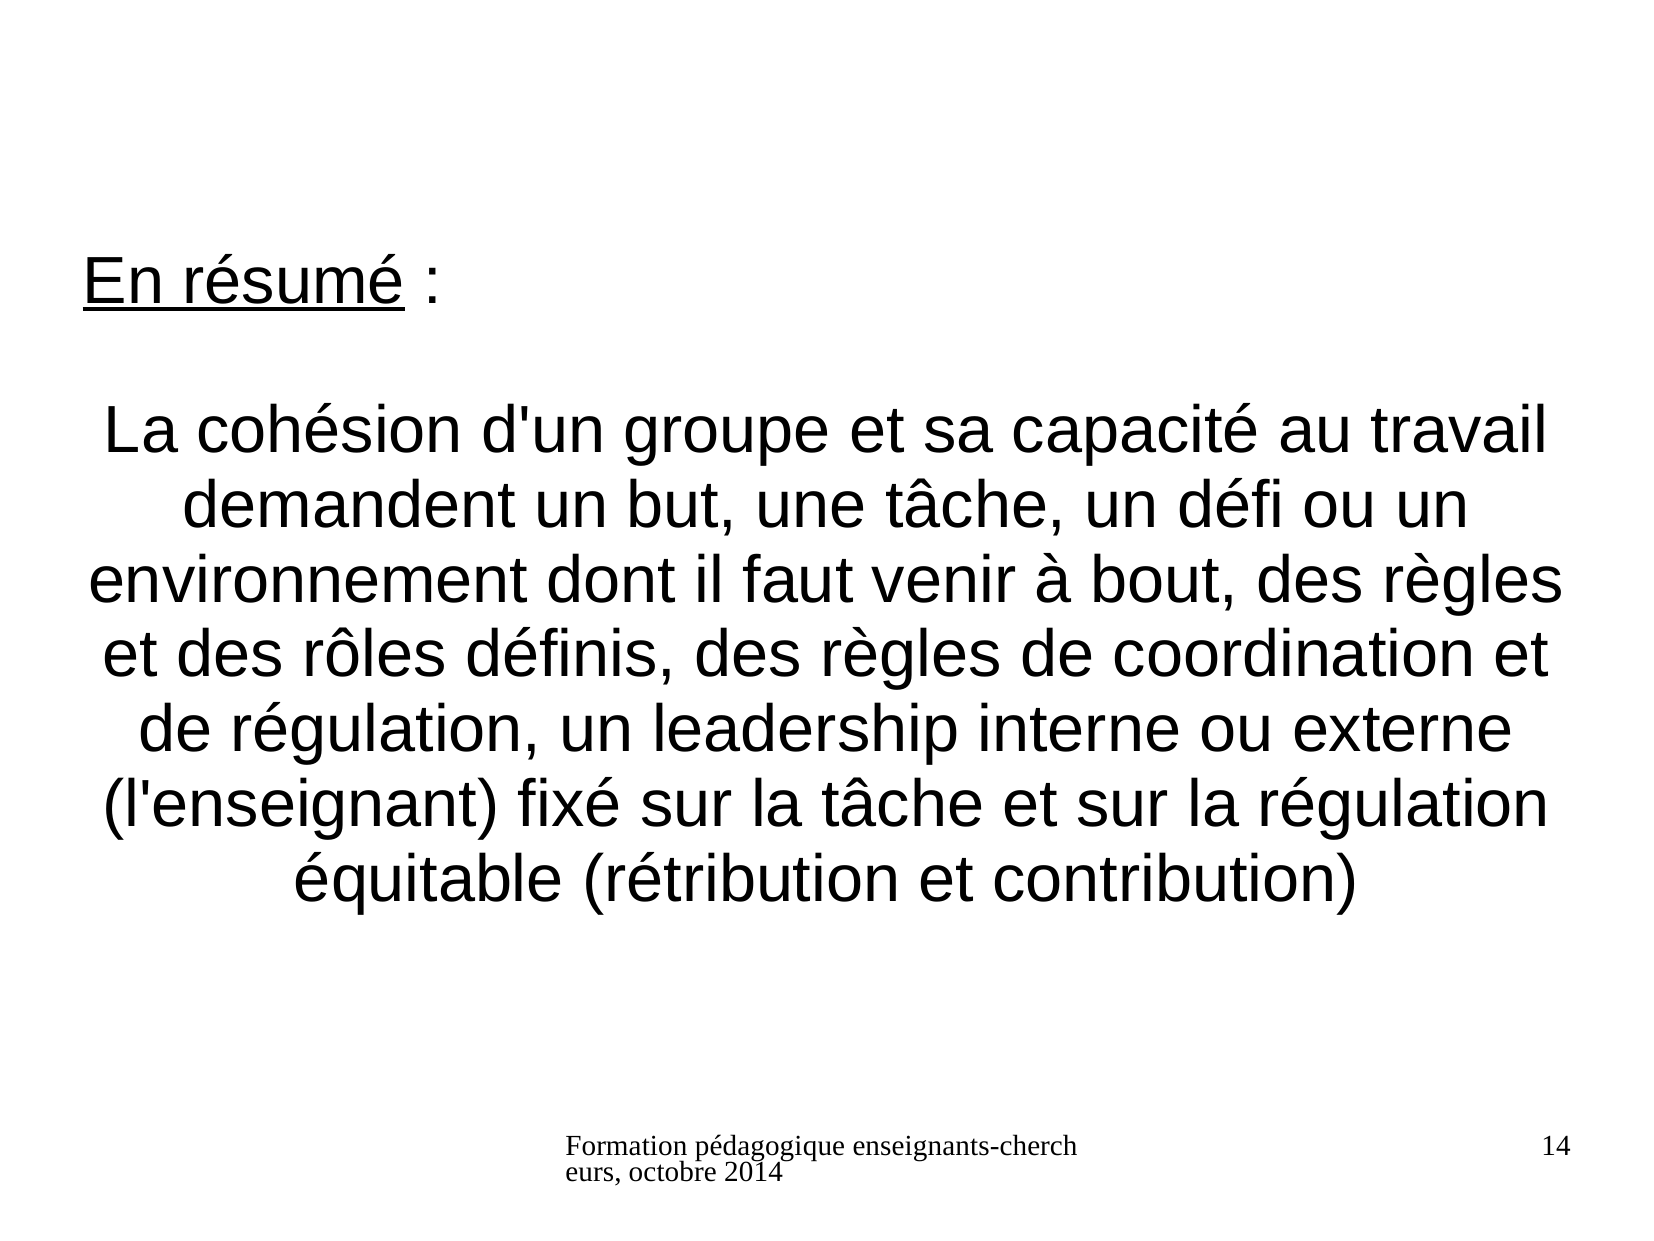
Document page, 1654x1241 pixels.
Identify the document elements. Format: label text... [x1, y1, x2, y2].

subtitle En résumé : La cohésion d'un groupe et sa capacité au travail demandent un but, une tâche, un défi ou un environnement dont il faut venir à bout, des règles et des rôles définis, des règles de coordination et de régulation, un leadership interne ou externe (l'enseignant) fixé sur la tâche et sur la régulation équitable (rétribution et contribution) [82, 49, 1571, 1109]
